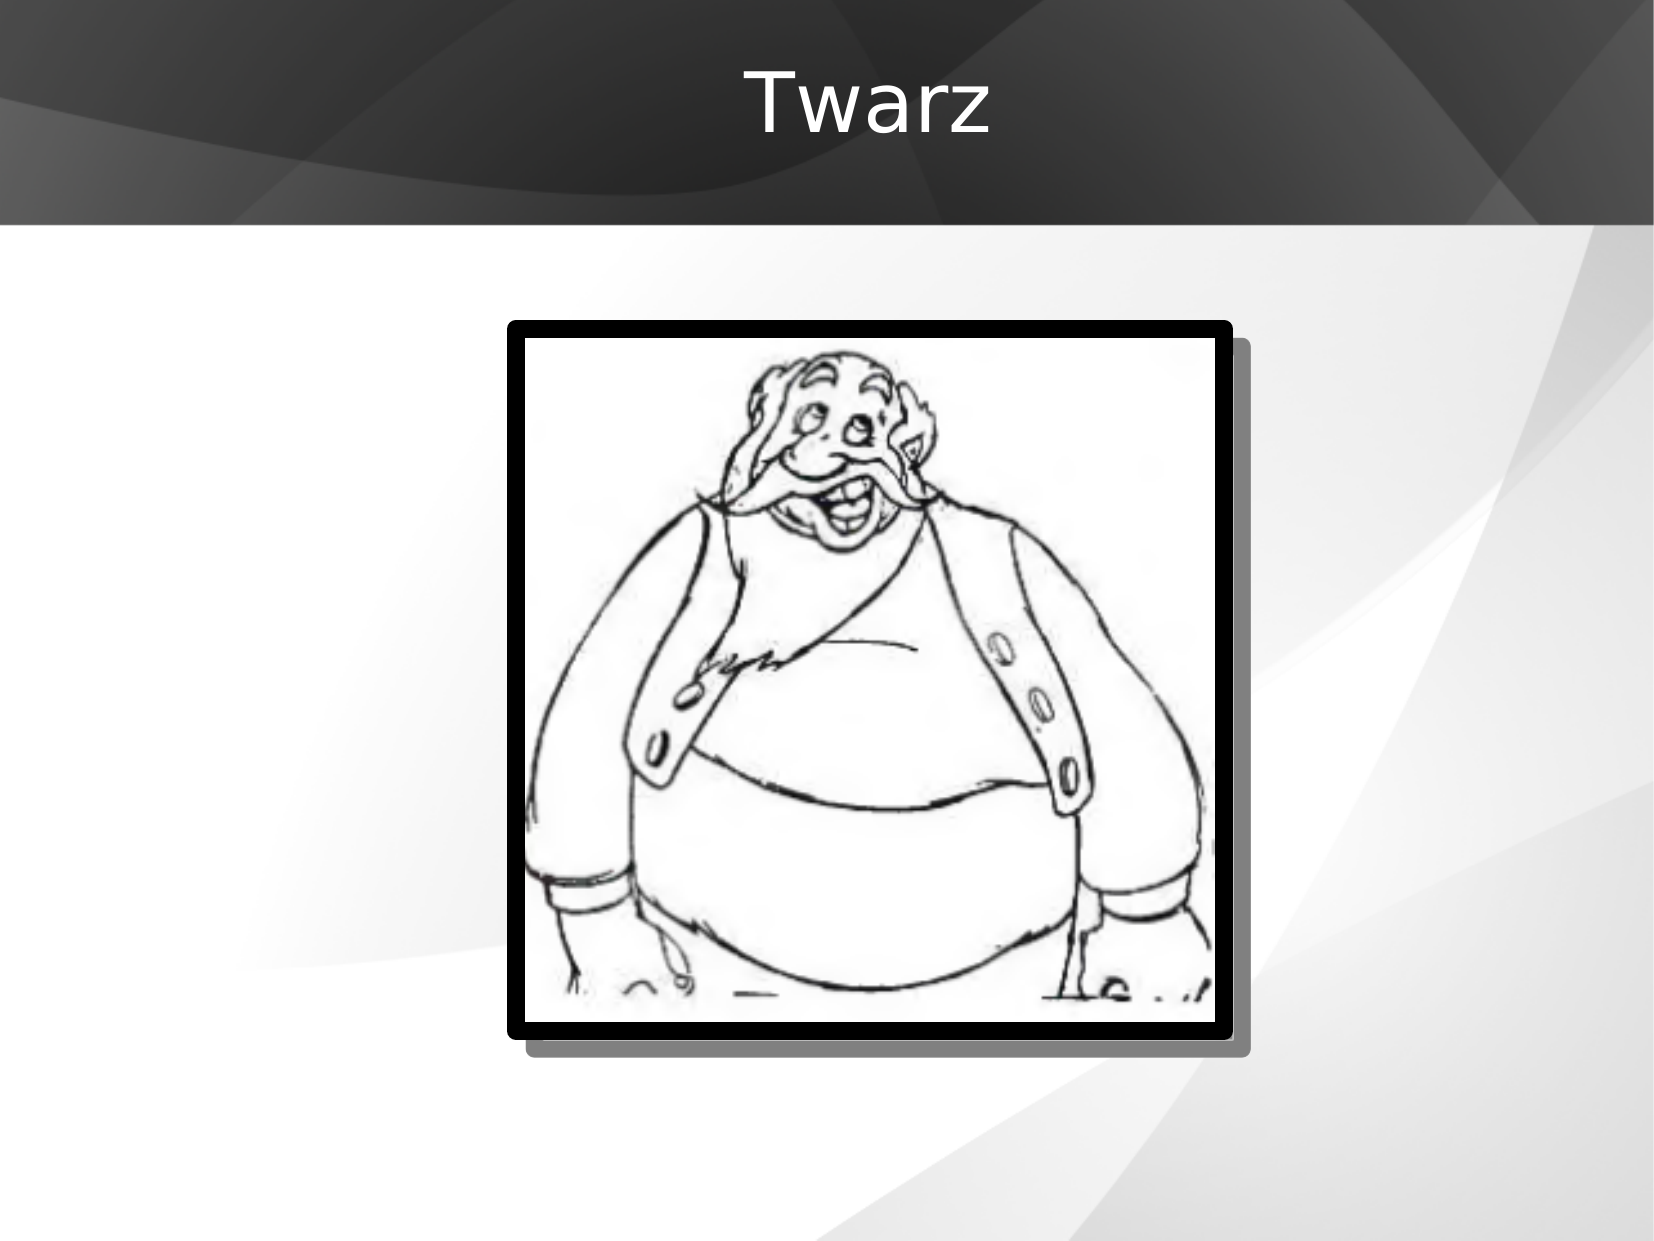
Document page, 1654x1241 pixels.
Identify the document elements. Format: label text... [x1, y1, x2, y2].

picture [0, 0, 1654, 1241]
title Twarz [124, 0, 1613, 208]
